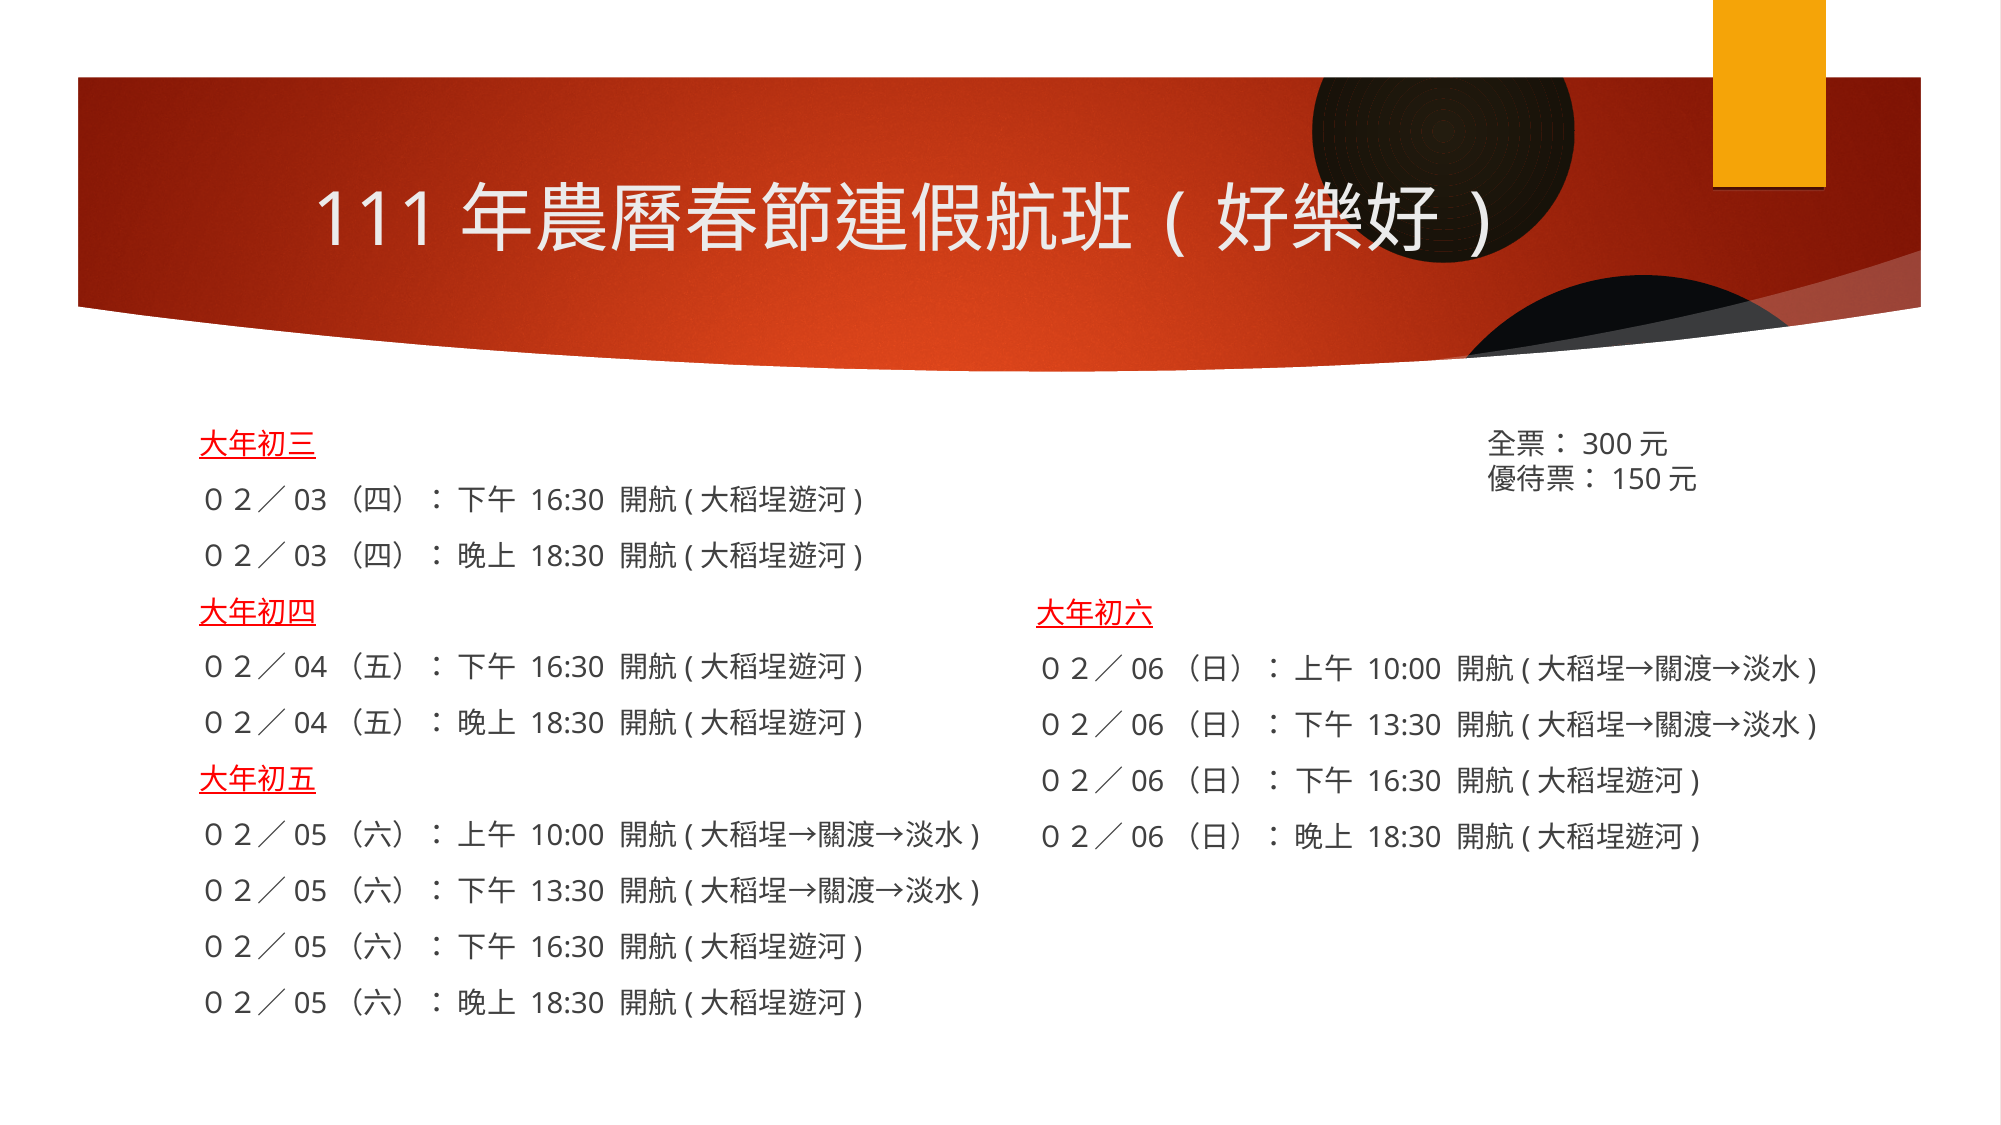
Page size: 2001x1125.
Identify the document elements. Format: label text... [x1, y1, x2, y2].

title 111年農曆春節連假航班(好樂好) [189, 155, 1627, 276]
picture [80, 376, 1910, 1073]
text_box 全票：300元 優待票：150元 [1472, 417, 1884, 552]
text_box 大年初六 ０２／06（日）： 上午 10:00 開航(大稻埕→關渡→淡水) ０２／06（日）： 下午 13:30 開航(大稻埕→關渡→淡水) ０２／06（日）： 下午 16:30 開航(大稻埕遊河) ０２／06（日）： 晚上 18:30 開航(大稻埕遊河) [1021, 586, 1924, 1125]
text_box 大年初三 ０２／03（四）： 下午 16:30 開航(大稻埕遊河) ０２／03（四）： 晚上 18:30 開航(大稻埕遊河) 大年初四 ０２／04（五）： 下午 16:30 開航(大稻埕遊河) ０２／04（五）： 晚上 18:30 開航(大稻埕遊河) 大年初五 ０２／05（六）： 上午 10:00 開航(大稻埕→關渡→淡水) ０２／05（六）： 下午 13:30 開航(大稻埕→關渡→淡水) ０２／05（六）： 下午 16:30 開航(大稻埕遊河) ０２／05（六）： 晚上 18:30 開航(大稻埕遊河) [184, 417, 1087, 1078]
